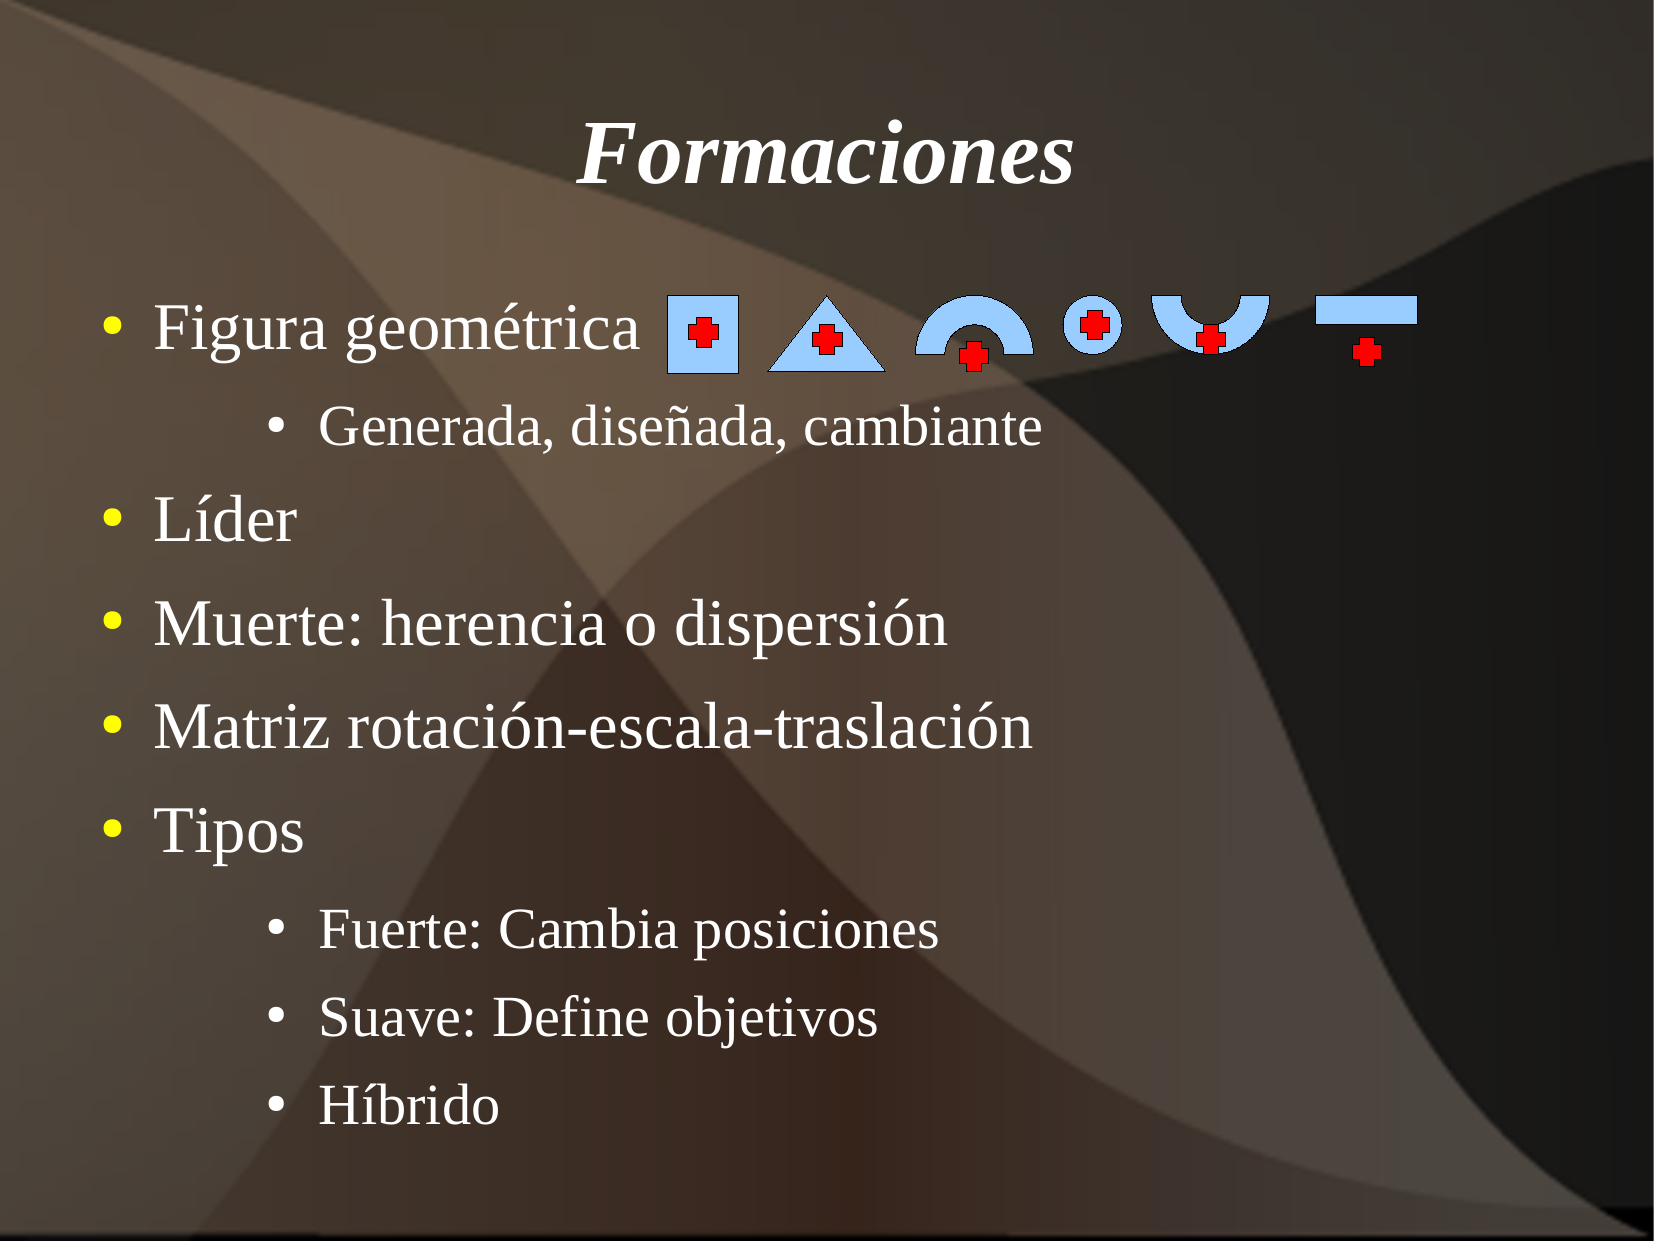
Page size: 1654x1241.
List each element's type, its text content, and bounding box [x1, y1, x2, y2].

text_box [1062, 295, 1123, 355]
text_box [915, 295, 1034, 355]
text_box [1315, 295, 1418, 325]
text_box [767, 295, 886, 372]
picture [0, 0, 1654, 1241]
text_box [959, 341, 989, 372]
text_box [1196, 324, 1226, 355]
text_box [667, 295, 739, 374]
title Formaciones [82, 49, 1571, 257]
text_box [1352, 337, 1382, 367]
list Figura geométrica Generada, diseñada, cambiante Líder Muerte: herencia o dispersión Matriz rotación-escala-traslación Tipos Fuerte: Cambia posiciones Suave: Define objetivos Híbrido [82, 290, 1571, 1139]
